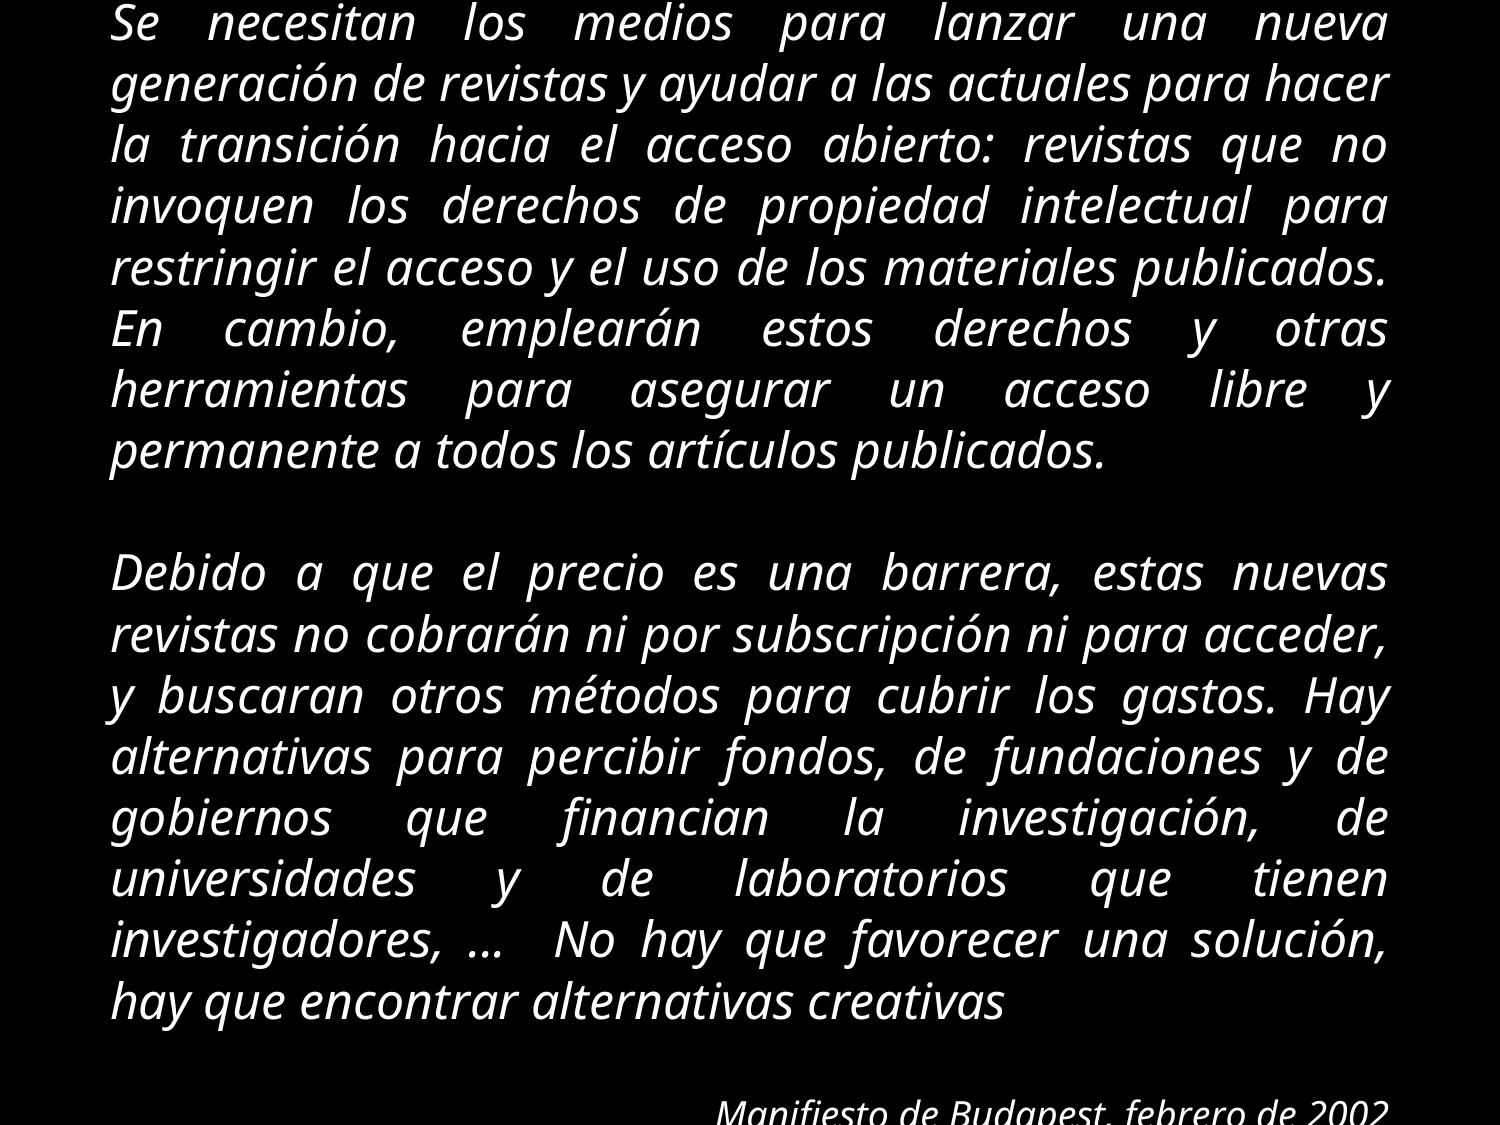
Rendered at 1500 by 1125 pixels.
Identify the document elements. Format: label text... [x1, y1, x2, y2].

subtitle Se necesitan los medios para lanzar una nueva generación de revistas y ayudar a las actuales para hacer la transición hacia el acceso abierto: revistas que no invoquen los derechos de propiedad intelectual para restringir el acceso y el uso de los materiales publicados. En cambio, emplearán estos derechos y otras herramientas para asegurar un acceso libre y permanente a todos los artículos publicados. Debido a que el precio es una barrera, estas nuevas revistas no cobrarán ni por subscripción ni para acceder, y buscaran otros métodos para cubrir los gastos. Hay alternativas para percibir fondos, de fundaciones y de gobiernos que financian la investigación, de universidades y de laboratorios que tienen investigadores, ... No hay que favorecer una solución, hay que encontrar alternativas creativas Manifiesto de Budapest, febrero de 2002 [109, 112, 1391, 1013]
